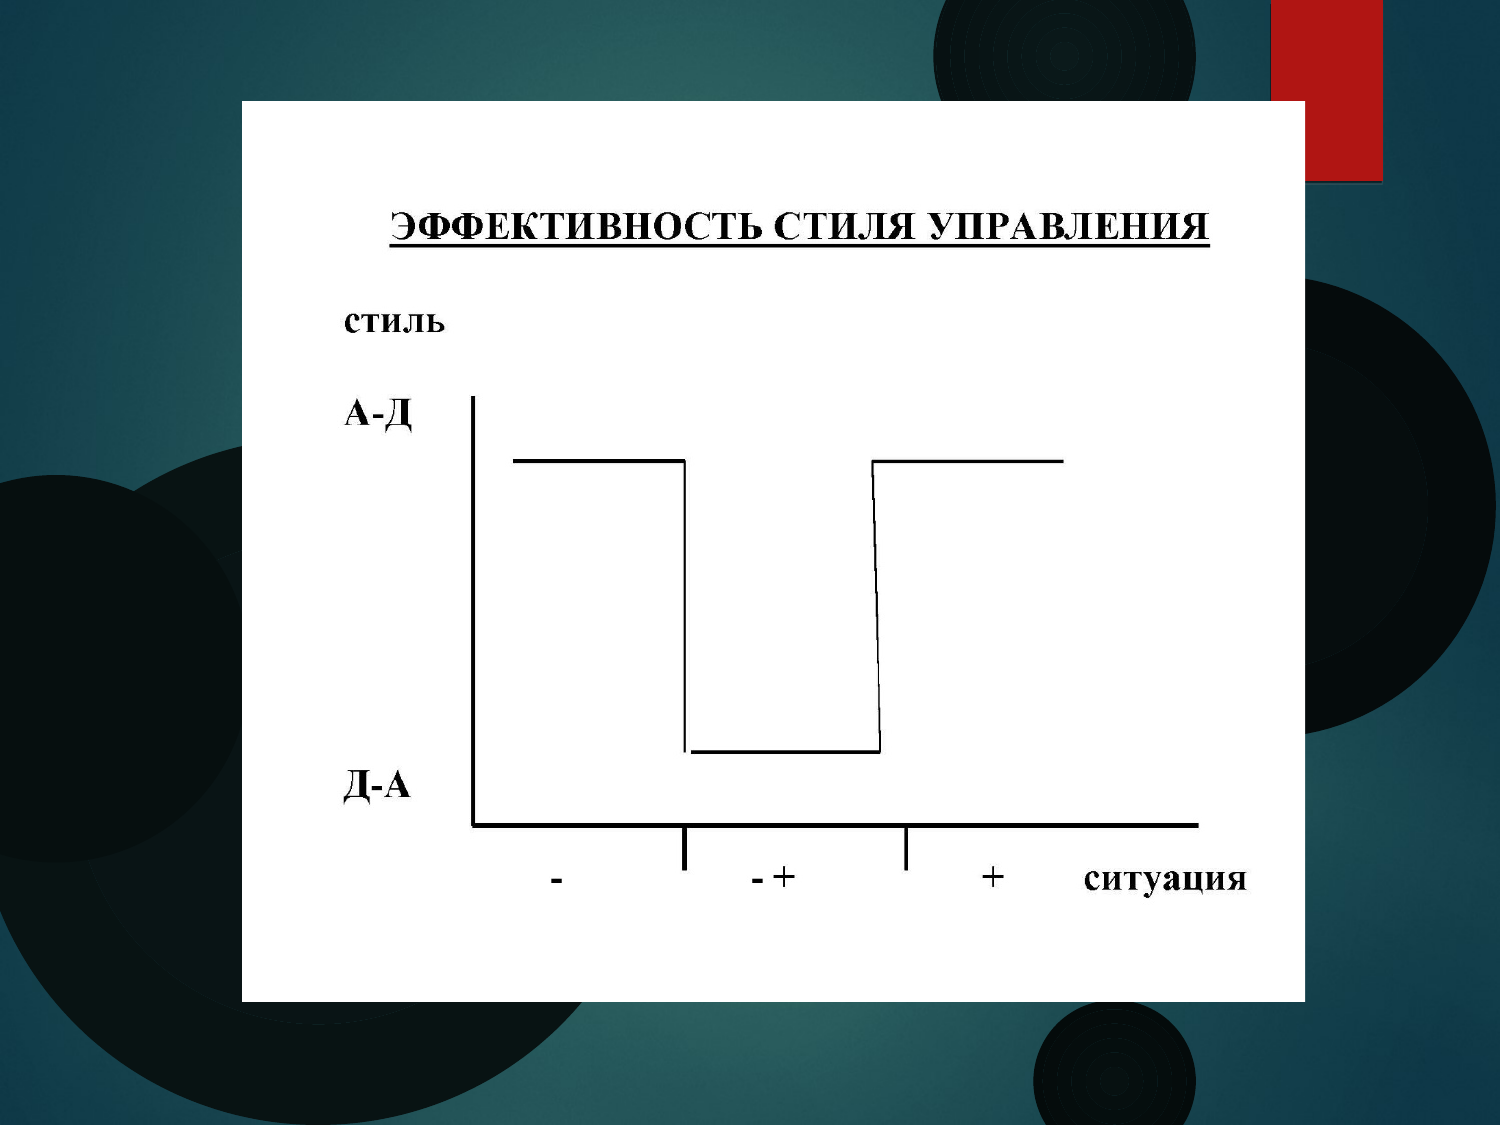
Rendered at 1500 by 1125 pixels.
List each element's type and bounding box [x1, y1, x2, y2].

picture [242, 101, 1306, 1002]
